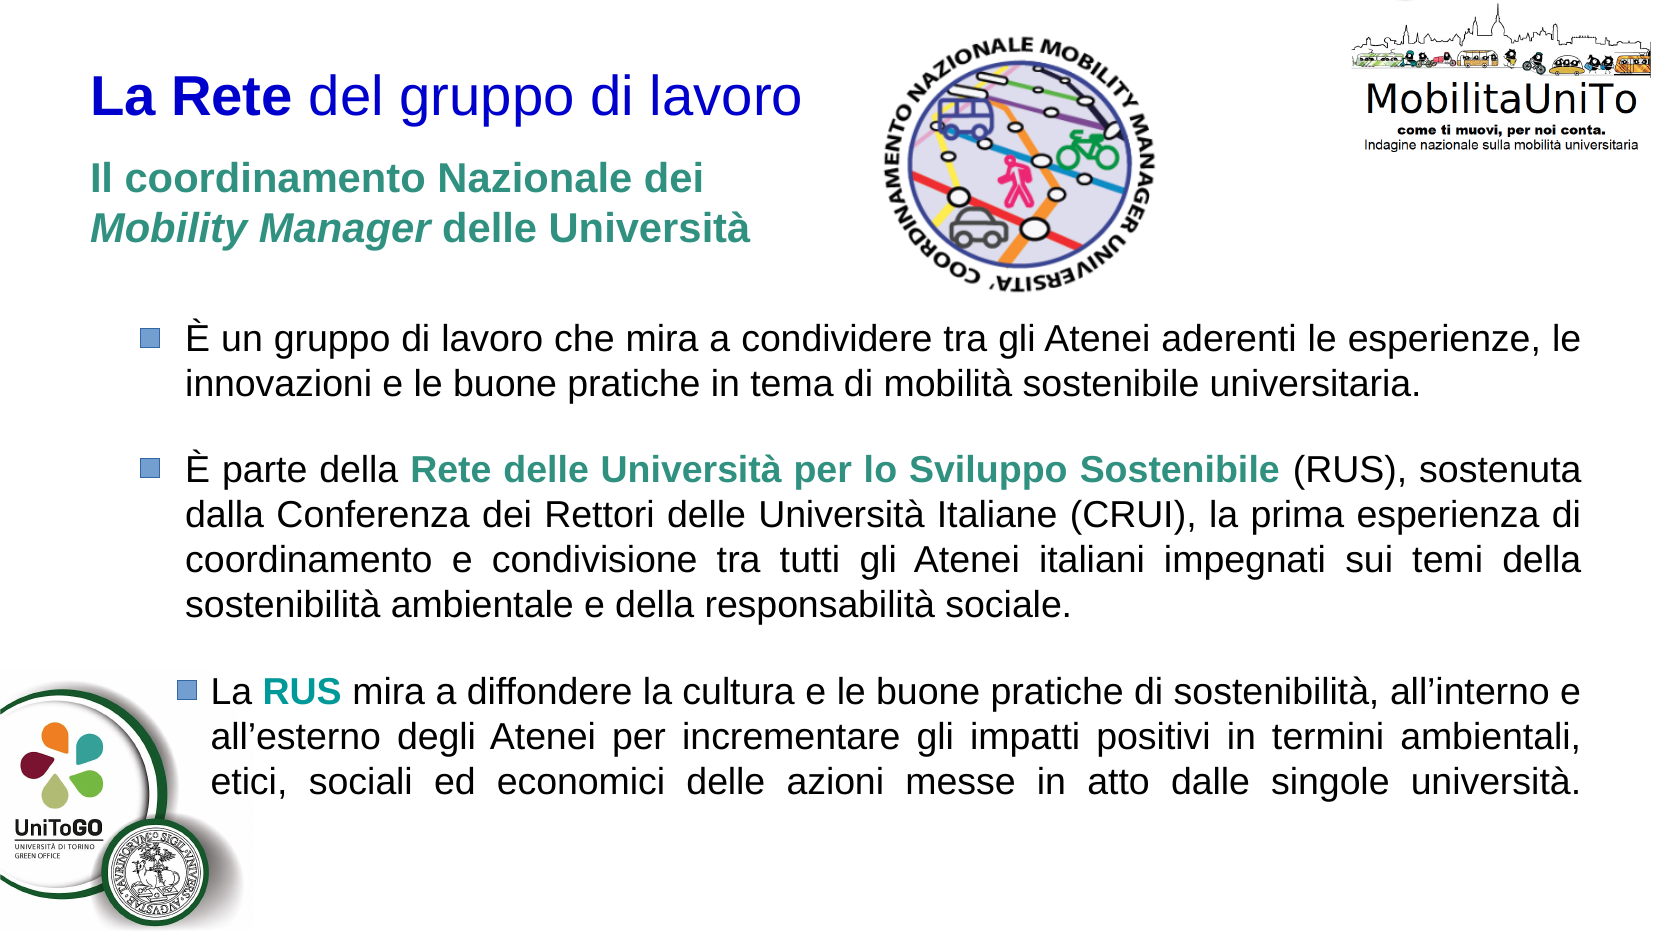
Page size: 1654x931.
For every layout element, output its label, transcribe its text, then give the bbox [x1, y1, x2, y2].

picture [866, 25, 1177, 297]
text_box [177, 680, 197, 700]
picture [1349, 0, 1654, 152]
text_box [140, 458, 160, 478]
picture [217, 684, 228, 701]
picture [0, 670, 254, 931]
text_box [140, 328, 160, 348]
text_box È un gruppo di lavoro che mira a condividere tra gli Atenei aderenti le esperienze, le innovazioni e le buone pratiche in tema di mobilità sostenibile universitaria. È parte della Rete delle Università per lo Sviluppo Sostenibile (RUS), sostenuta dalla Conferenza dei Rettori delle Università Italiane (CRUI), la prima esperienza di coordinamento e condivisione tra tutti gli Atenei italiani impegnati sui temi della sostenibilità ambientale e della responsabilità sociale. La RUS mira a diffondere la cultura e le buone pratiche di sostenibilità, all’interno e all’esterno degli Atenei per incrementare gli impatti positivi in termini ambientali, etici, sociali ed economici delle azioni messe in atto dalle singole università. Cinquanta Atenei hanno già manifestato l’intenzione di aderire alla RUS. [185, 314, 1582, 818]
text_box Il coordinamento Nazionale dei Mobility Manager delle Università [74, 120, 866, 259]
title La Rete del gruppo di lavoro [75, 50, 866, 120]
